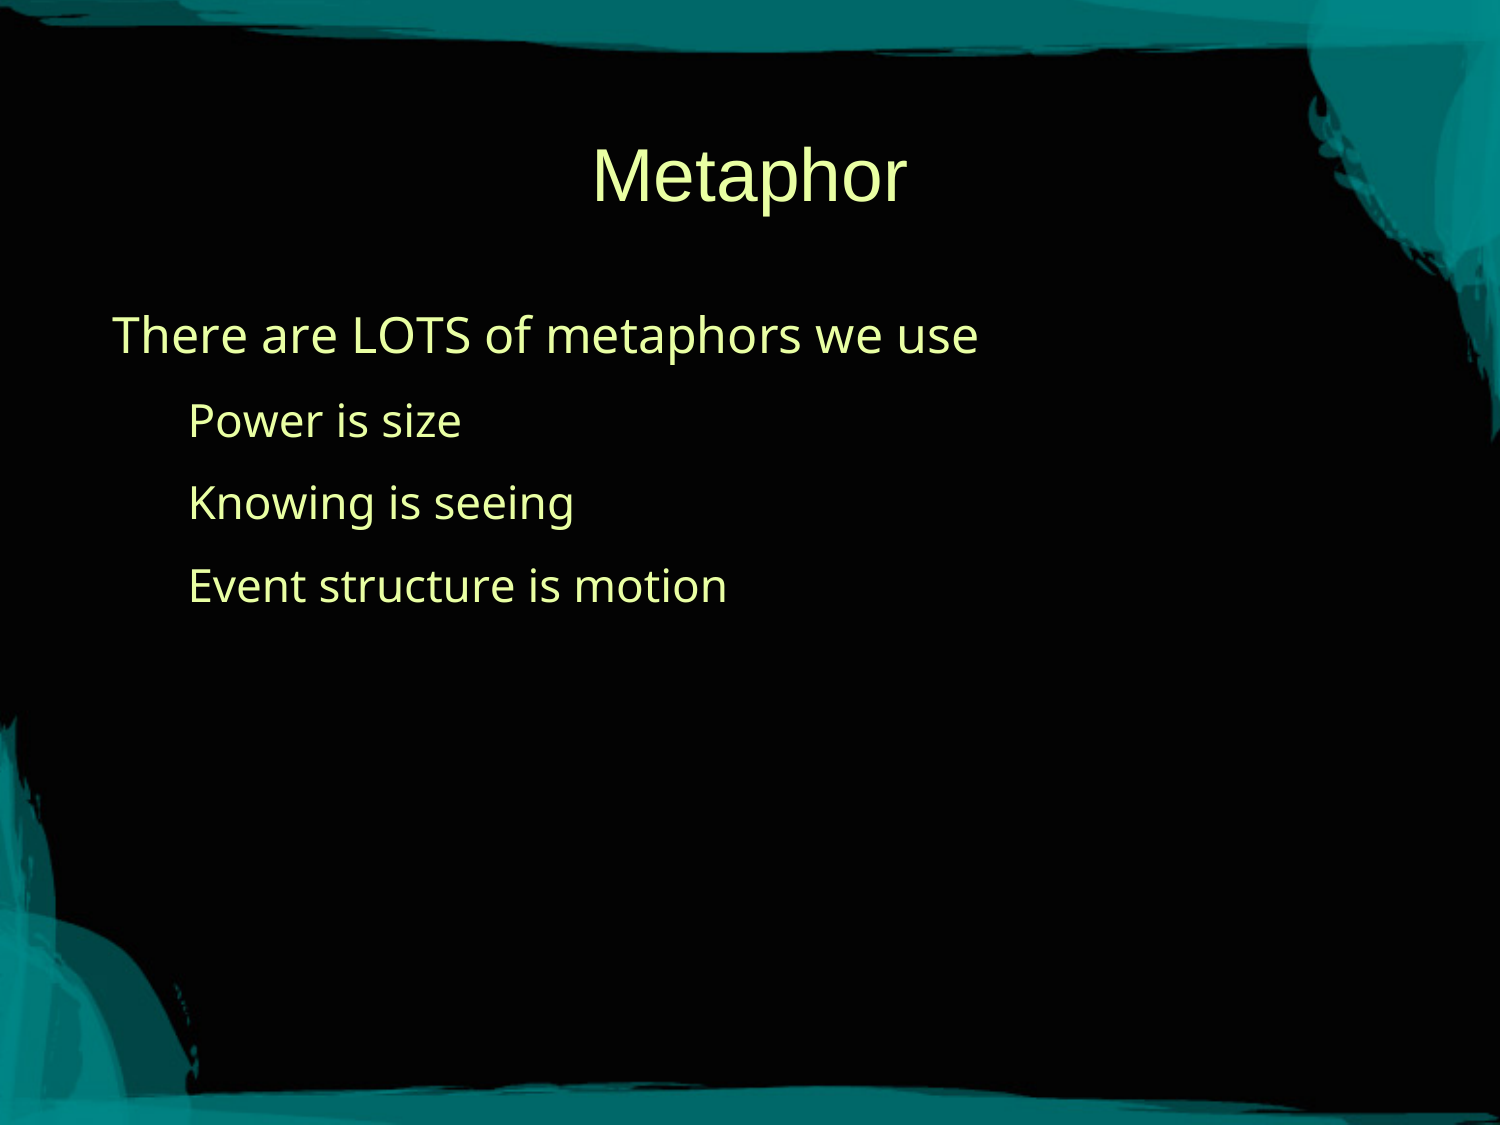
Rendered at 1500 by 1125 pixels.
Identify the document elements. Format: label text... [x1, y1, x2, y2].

list There are LOTS of metaphors we use Power is size Knowing is seeing Event structure is motion [112, 299, 1388, 986]
picture [0, 0, 1500, 1125]
title Metaphor [112, 94, 1388, 256]
